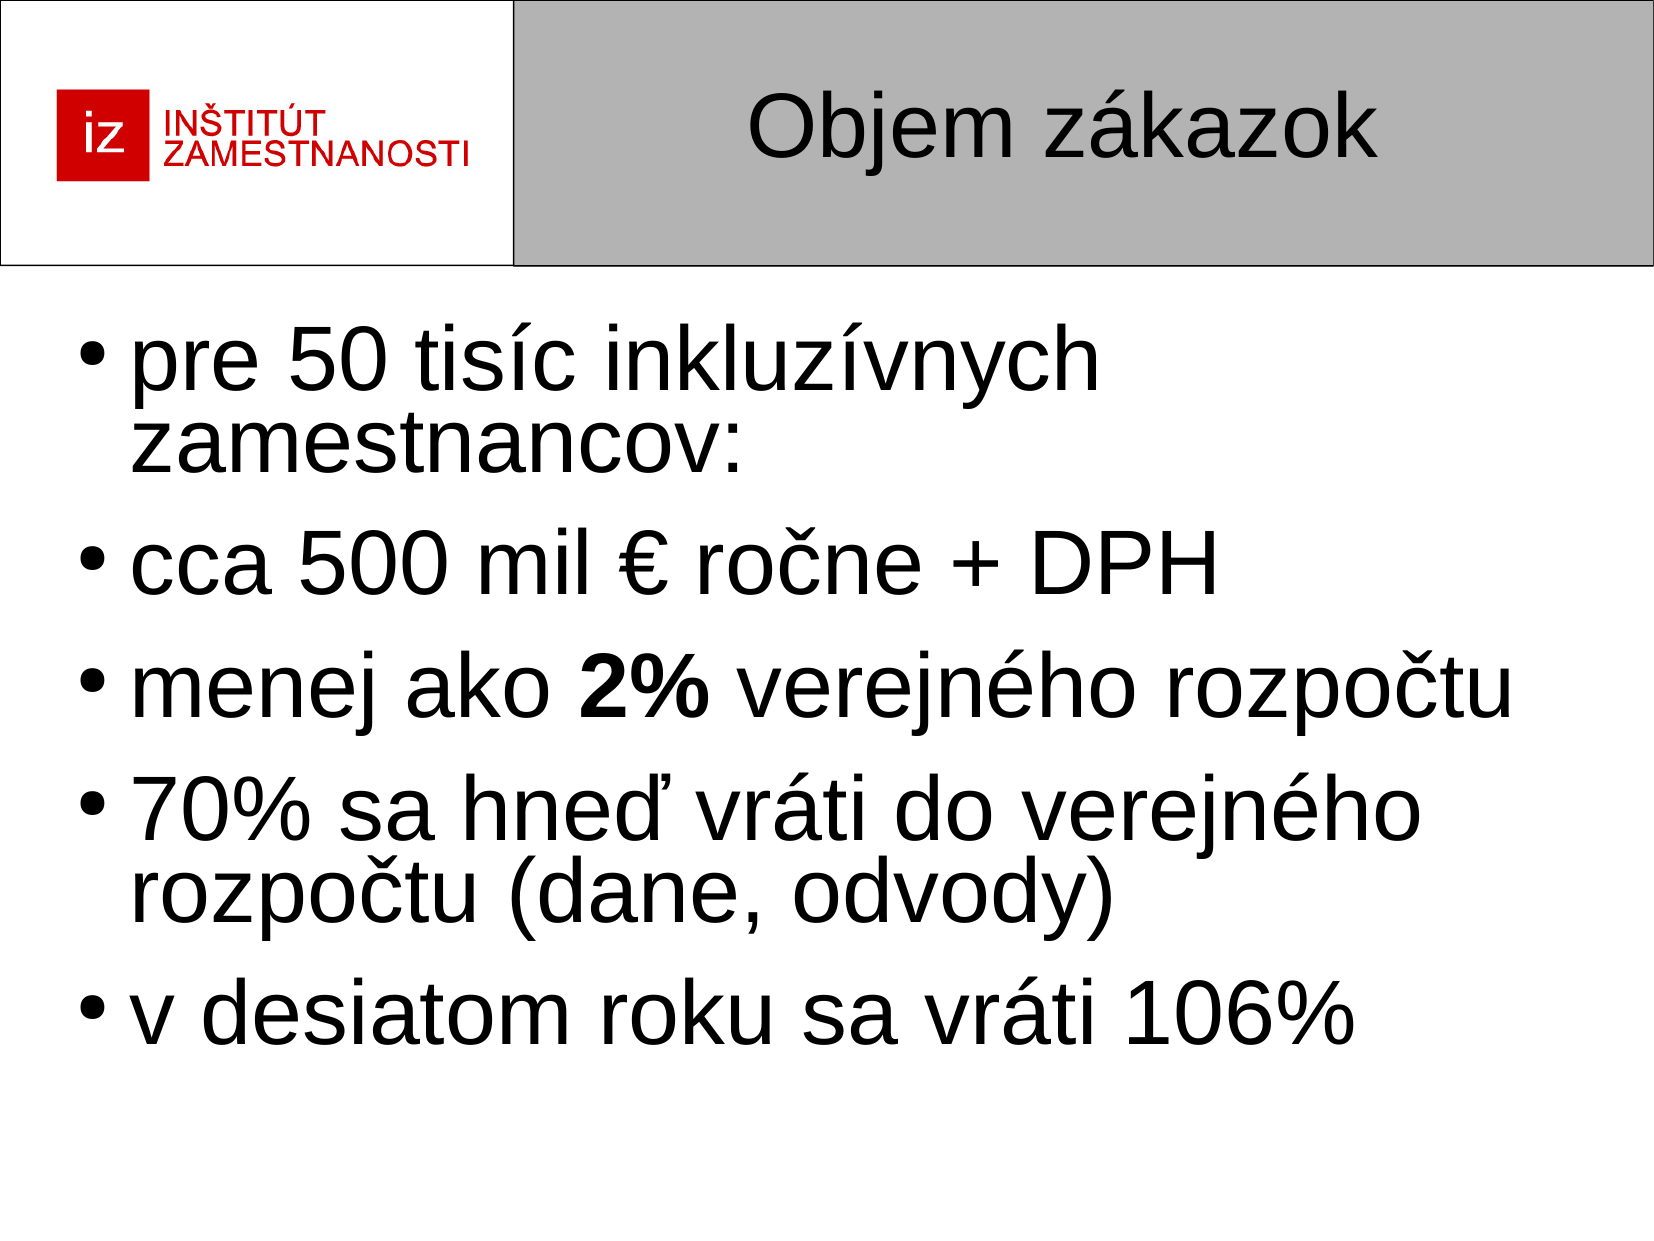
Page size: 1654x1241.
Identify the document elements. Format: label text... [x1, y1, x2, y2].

list pre 50 tisíc inkluzívnych zamestnancov: cca 500 mil € ročne + DPH menej ako 2% verejného rozpočtu 70% sa hneď vráti do verejného rozpočtu (dane, odvody) v desiatom roku sa vráti 106% [59, 324, 1625, 1182]
title Objem zákazok [561, 29, 1565, 237]
picture [5, 8, 512, 257]
